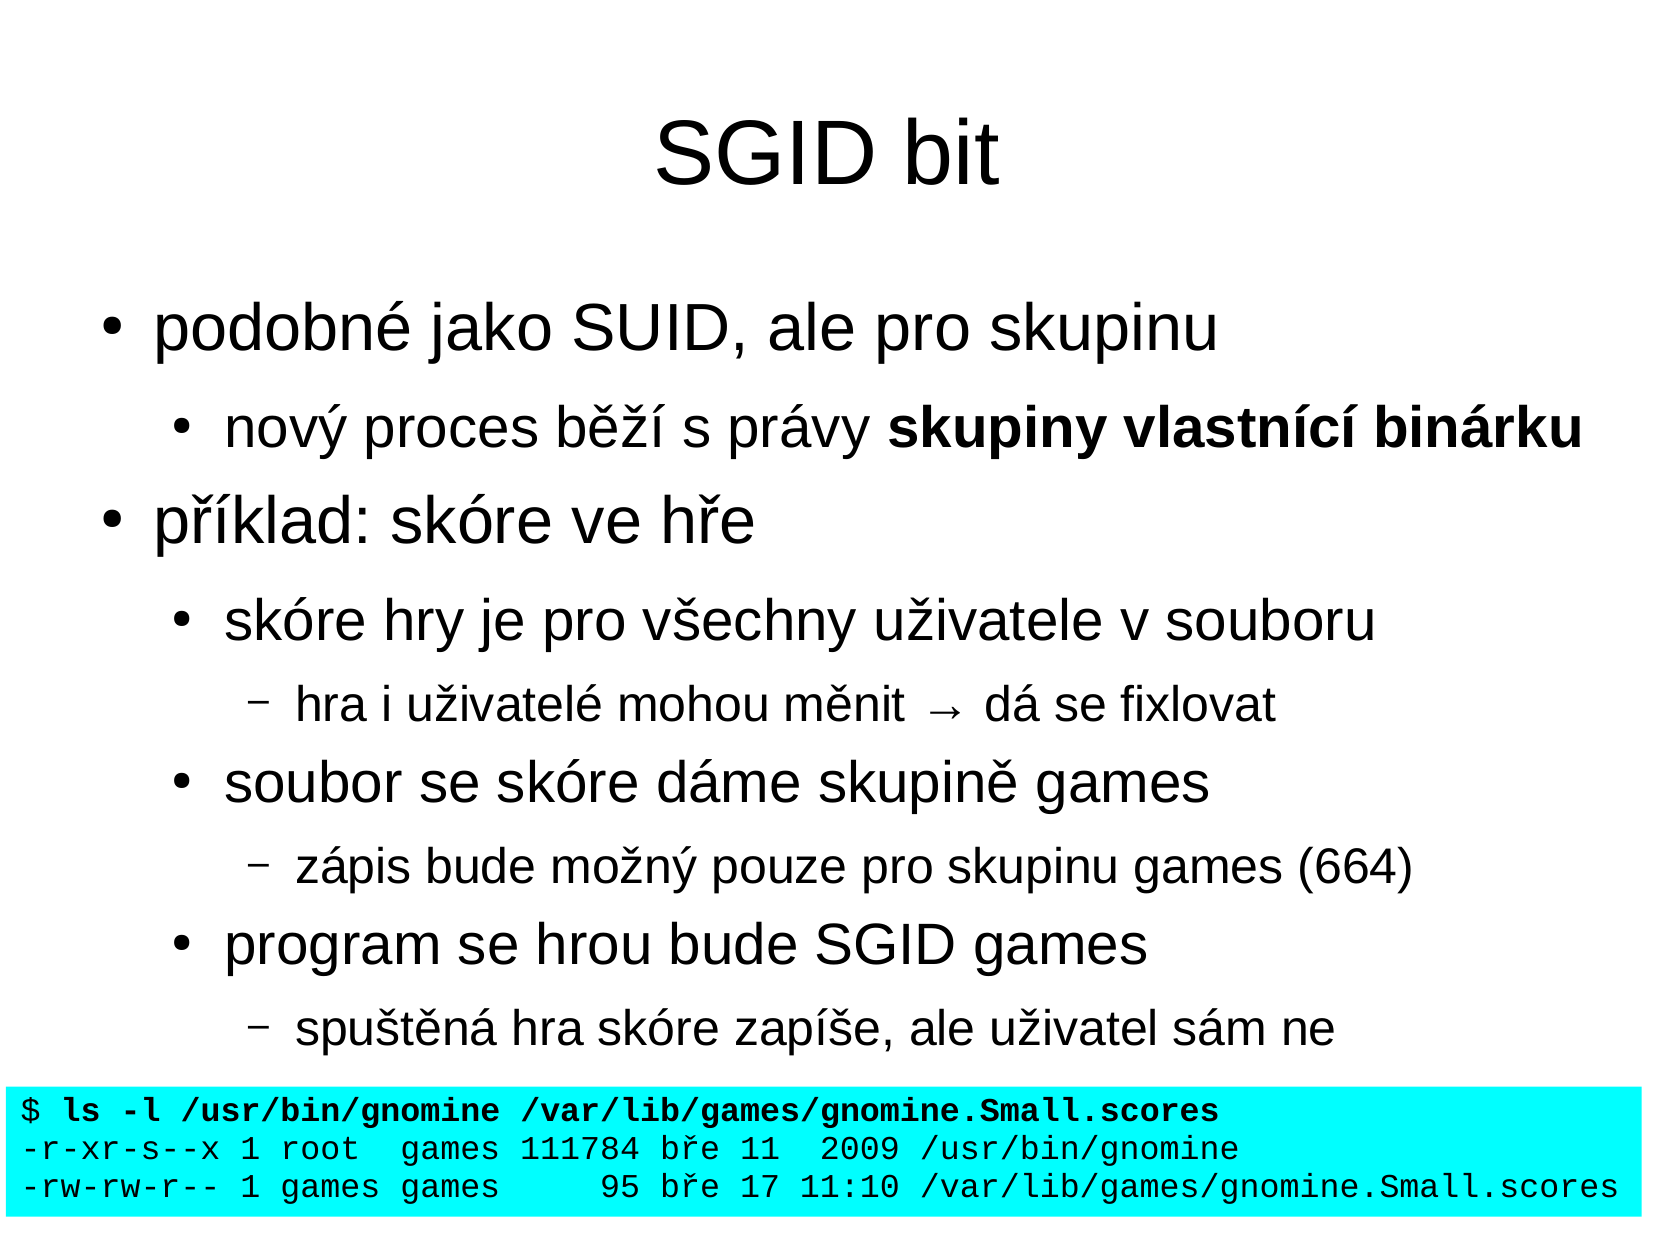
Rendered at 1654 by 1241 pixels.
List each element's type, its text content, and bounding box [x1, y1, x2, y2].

title SGID bit [82, 56, 1571, 250]
text_box $ ls -l /usr/bin/gnomine /var/lib/games/gnomine.Small.scores -r-xr-s--x 1 root games 111784 bře 11 2009 /usr/bin/gnomine -rw-rw-r-- 1 games games 95 bře 17 11:10 /var/lib/games/gnomine.Small.scores [5, 1086, 1642, 1217]
list podobné jako SUID, ale pro skupinu nový proces běží s právy skupiny vlastnící binárku příklad: skóre ve hře skóre hry je pro všechny uživatele v souboru hra i uživatelé mohou měnit → dá se fixlovat soubor se skóre dáme skupině games zápis bude možný pouze pro skupinu games (664) program se hrou bude SGID games spuštěná hra skóre zapíše, ale uživatel sám ne [82, 290, 1625, 1086]
